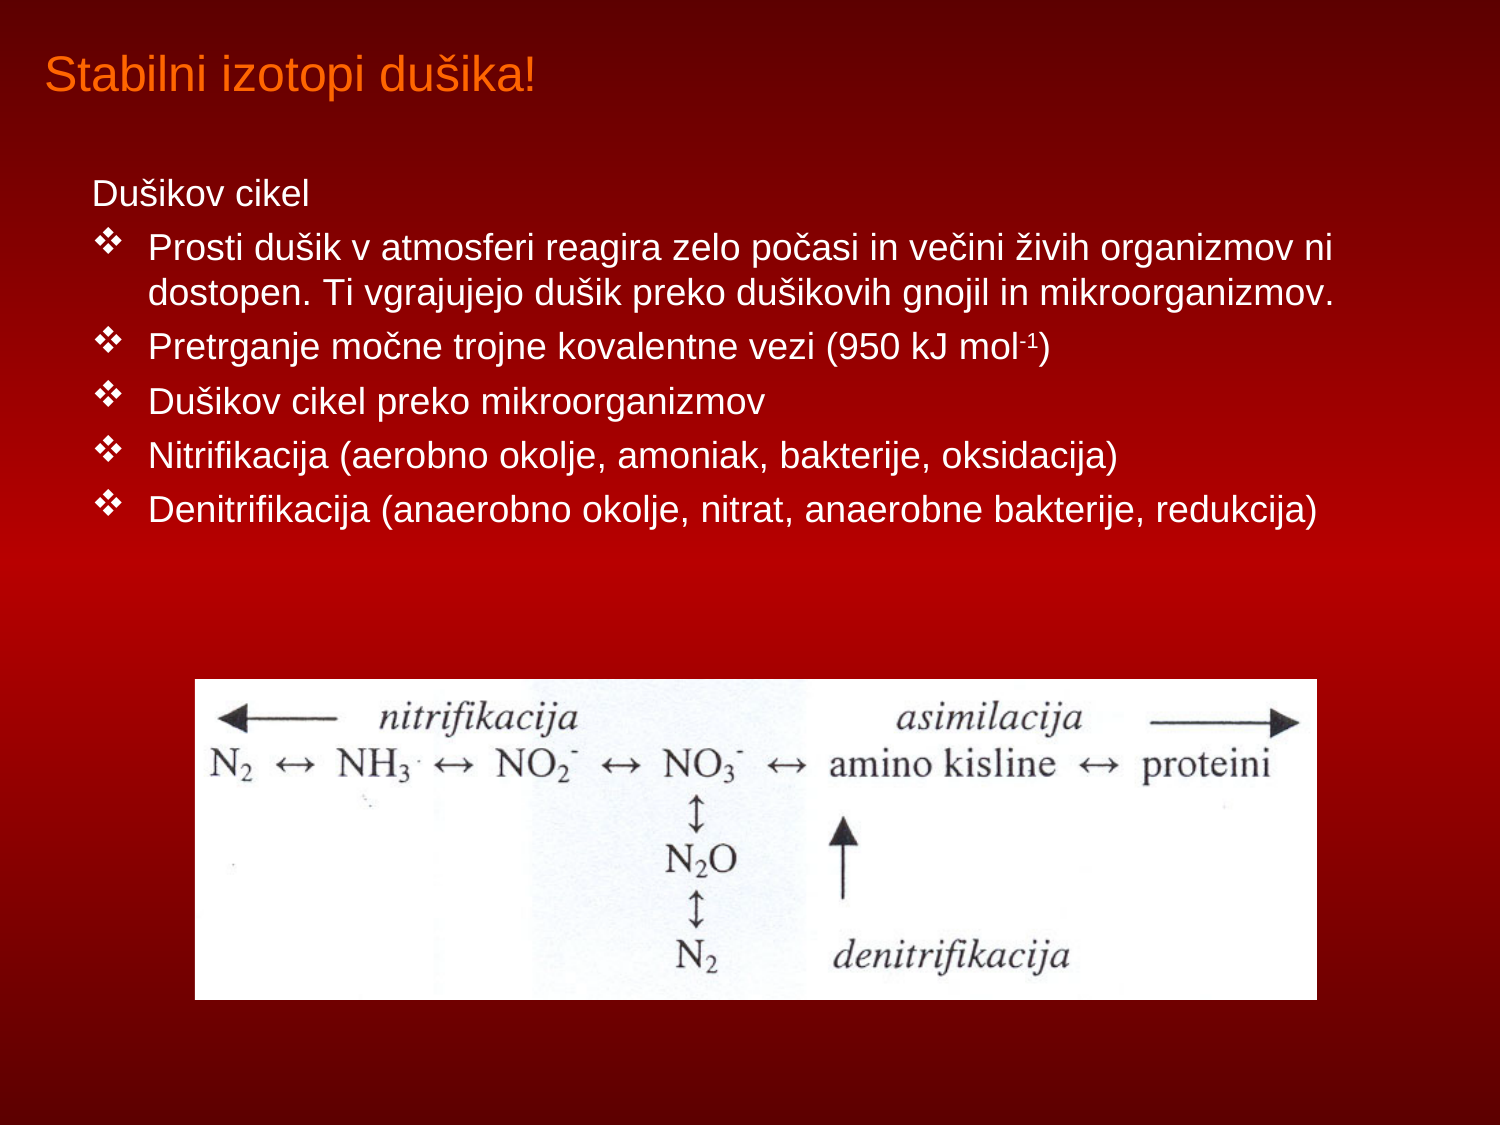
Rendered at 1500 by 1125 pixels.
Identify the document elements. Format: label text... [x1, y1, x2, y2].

title Stabilni izotopi dušika! [29, 31, 1380, 112]
list Dušikov cikel Prosti dušik v atmosferi reagira zelo počasi in večini živih organizmov ni dostopen. Ti vgrajujejo dušik preko dušikovih gnojil in mikroorganizmov. Pretrganje močne trojne kovalentne vezi (950 kJ mol-1) Dušikov cikel preko mikroorganizmov Nitrifikacija (aerobno okolje, amoniak, bakterije, oksidacija) Denitrifikacija (anaerobno okolje, nitrat, anaerobne bakterije, redukcija) [76, 160, 1427, 904]
chart [194, 679, 1317, 1000]
